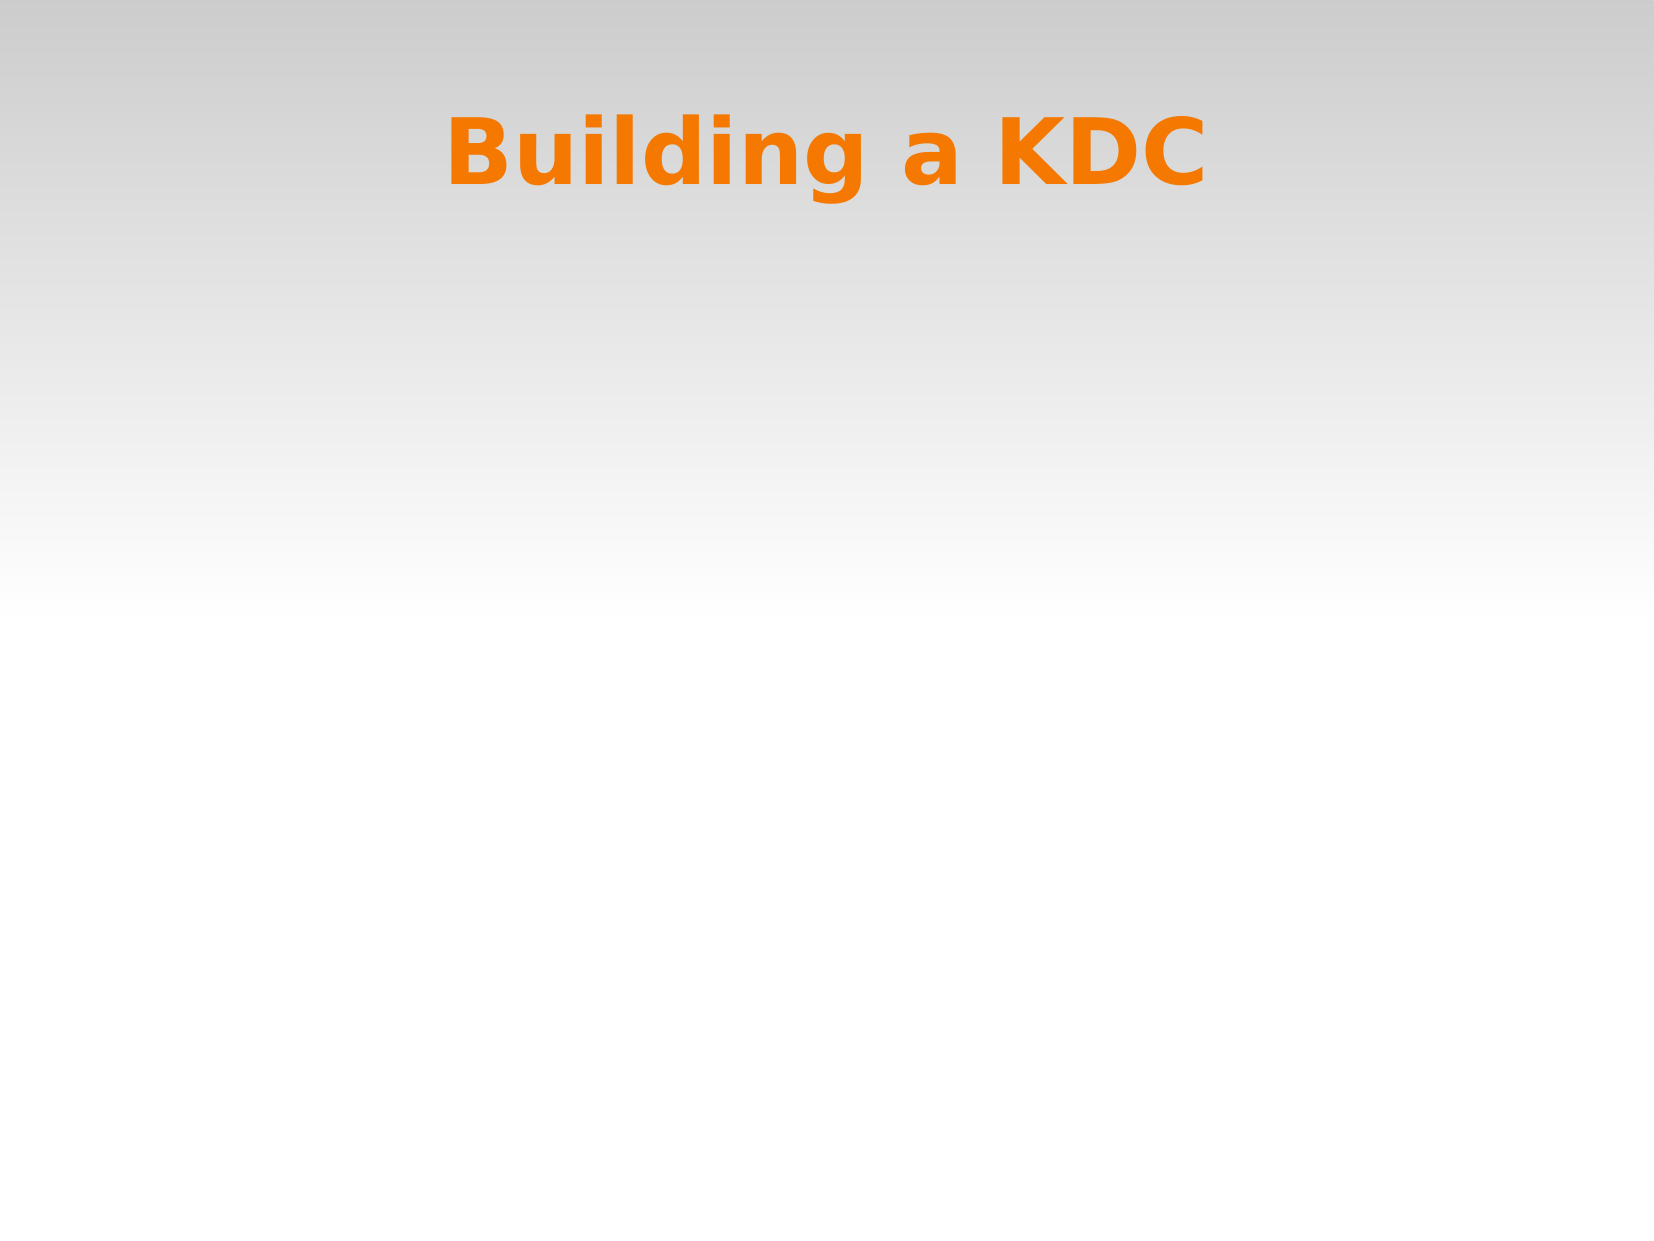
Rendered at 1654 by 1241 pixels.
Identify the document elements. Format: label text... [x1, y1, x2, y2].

title Building a KDC [82, 49, 1571, 257]
